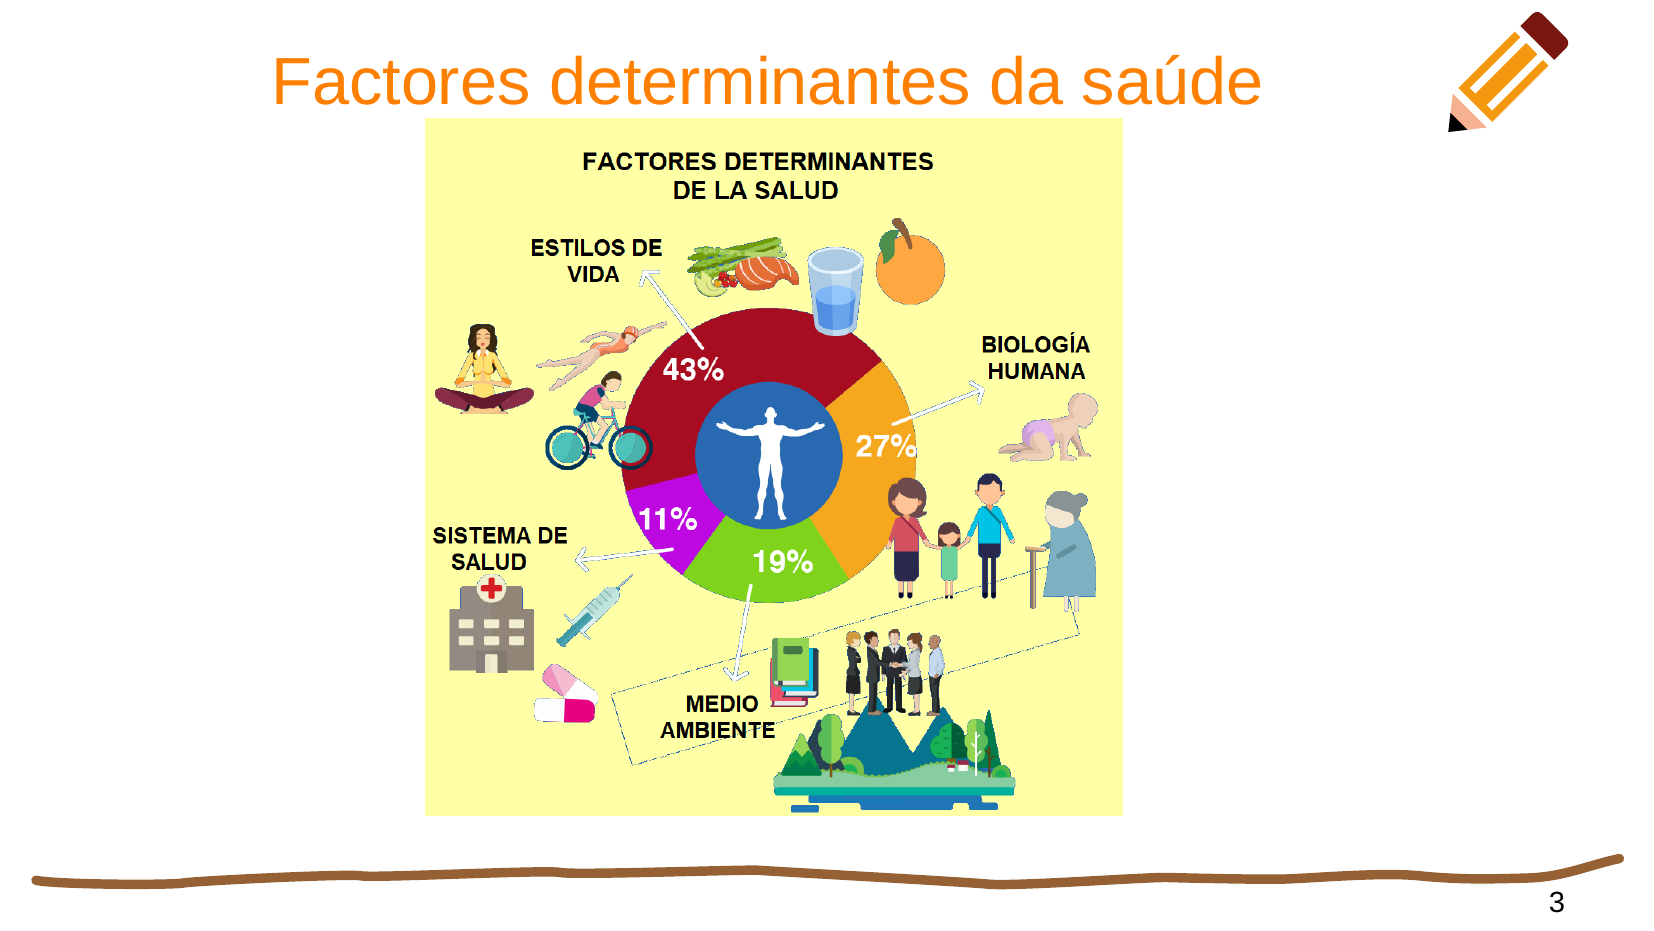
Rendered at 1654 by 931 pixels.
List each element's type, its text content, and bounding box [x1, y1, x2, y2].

picture [425, 118, 1123, 816]
title Factores determinantes da saúde [88, 29, 1447, 133]
